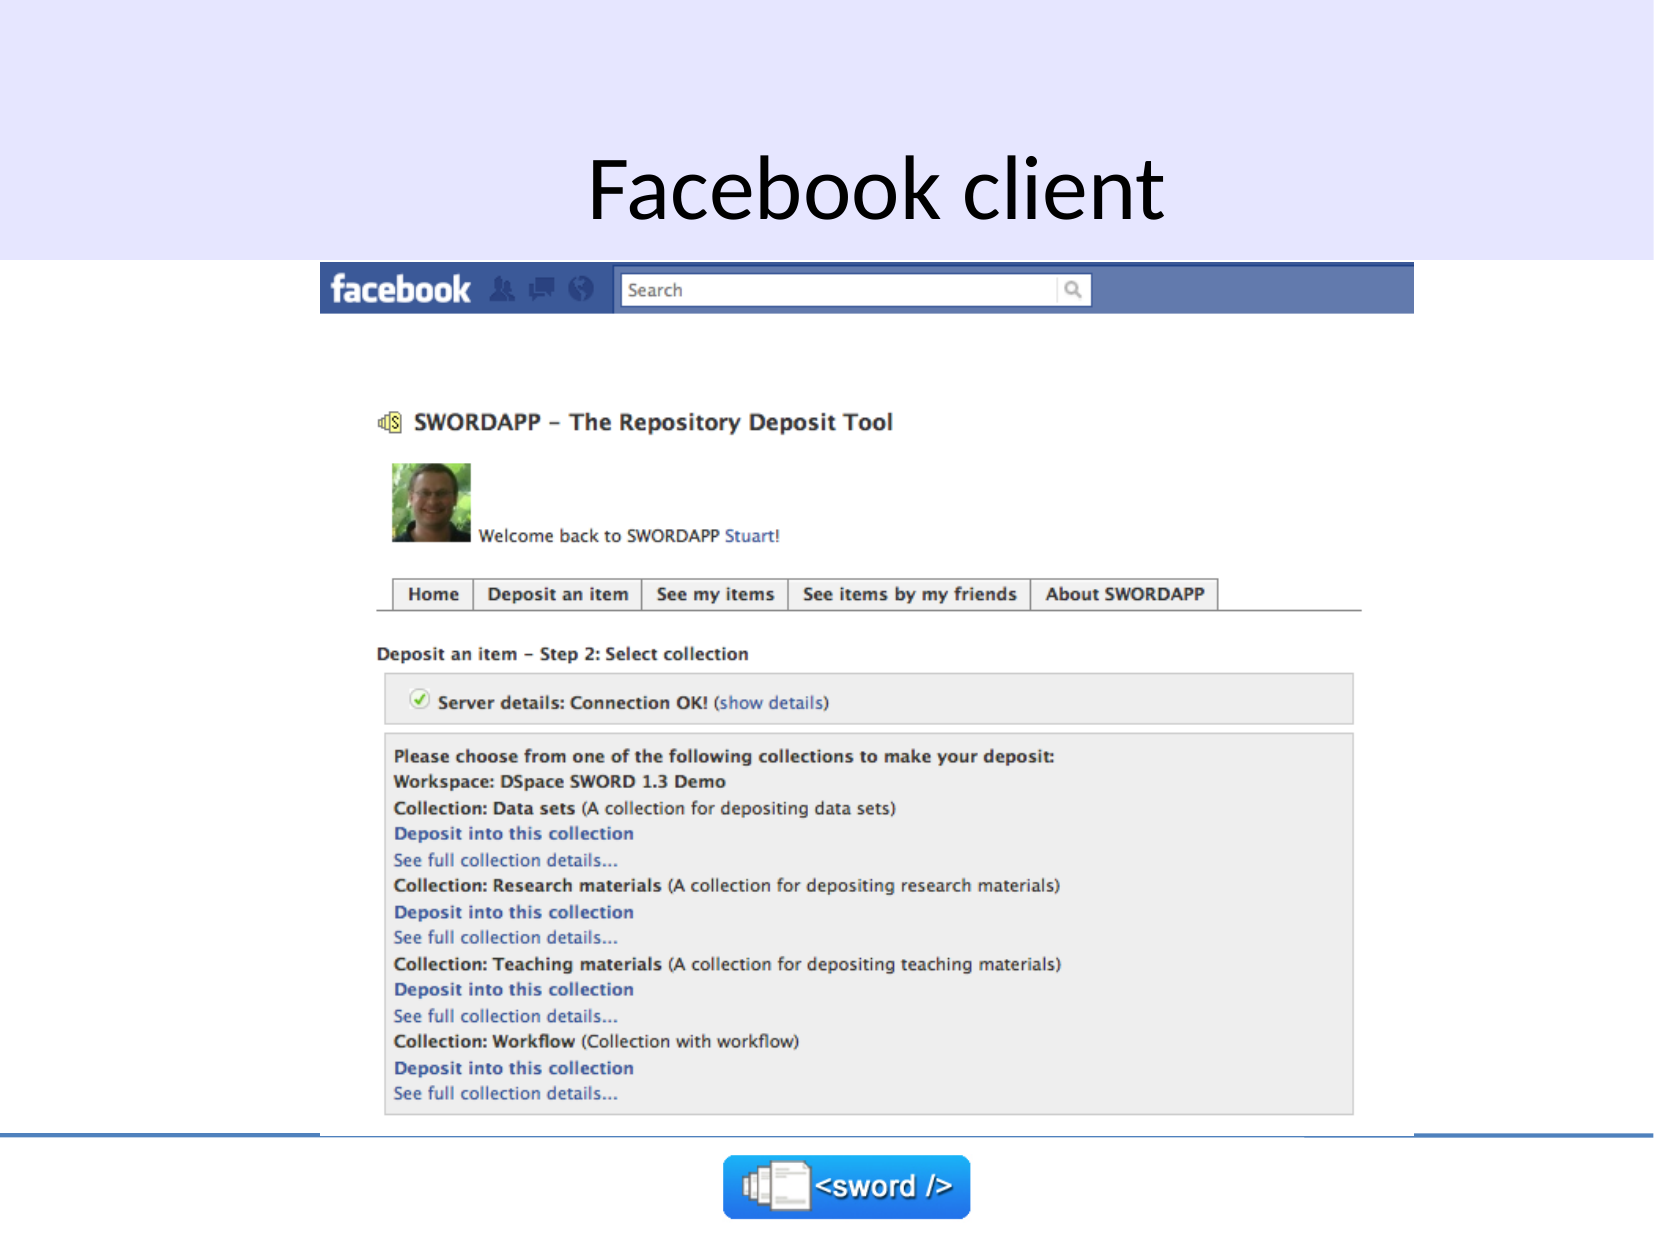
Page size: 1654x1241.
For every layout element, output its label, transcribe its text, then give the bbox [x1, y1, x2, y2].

picture [722, 1154, 973, 1223]
text_box Facebook client [506, 143, 1249, 251]
picture [320, 262, 1414, 1136]
